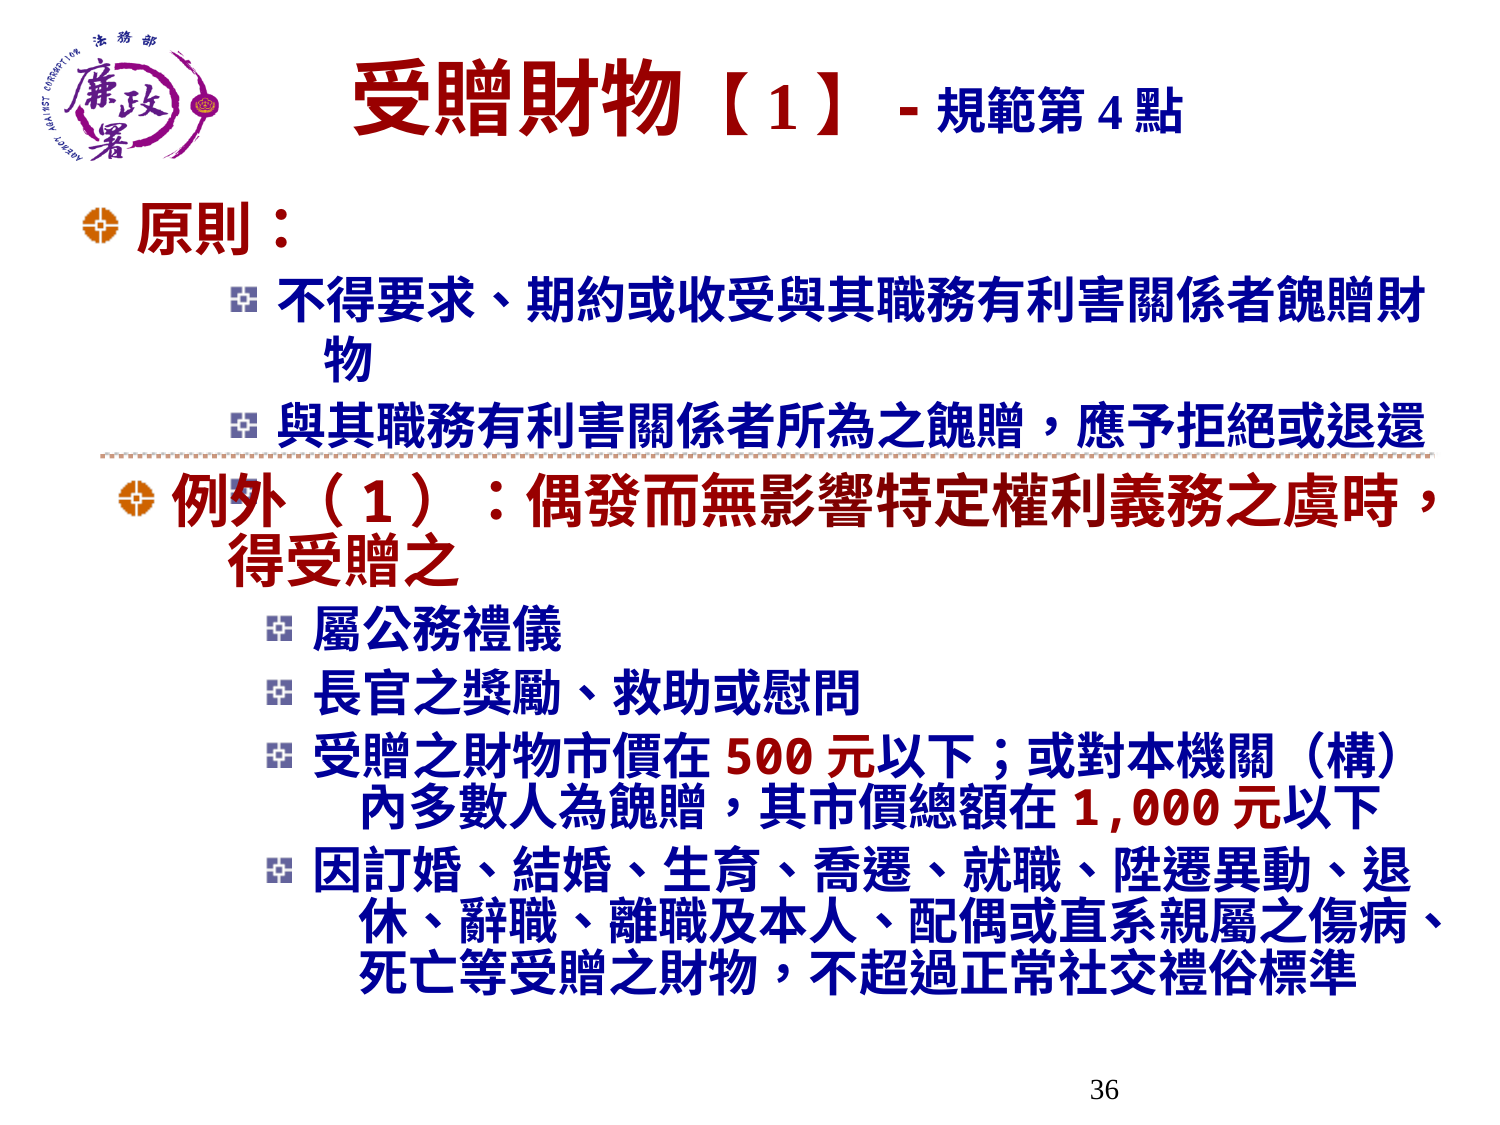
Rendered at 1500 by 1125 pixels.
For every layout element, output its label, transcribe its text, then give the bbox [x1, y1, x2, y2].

text_box 例外（1）：偶發而無影響特定權利義務之虞時，得受贈之 屬公務禮儀 長官之獎勵、救助或慰問 受贈之財物市價在500元以下；或對本機關（構）內多數人為餽贈，其市價總額在1,000元以下 因訂婚、結婚、生育、喬遷、就職、陞遷異動、退休、辭職、離職及本人、配偶或直系親屬之傷病、死亡等受贈之財物，不超過正常社交禮俗標準 [100, 468, 1476, 1000]
text_box [1074, 1037, 1388, 1113]
list 原則： 不得要求、期約或收受與其職務有利害關係者餽贈財物 與其職務有利害關係者所為之餽贈，應予拒絕或退還 [64, 184, 1459, 468]
text_box 受贈財物【1】-規範第4點 [147, 31, 1389, 161]
